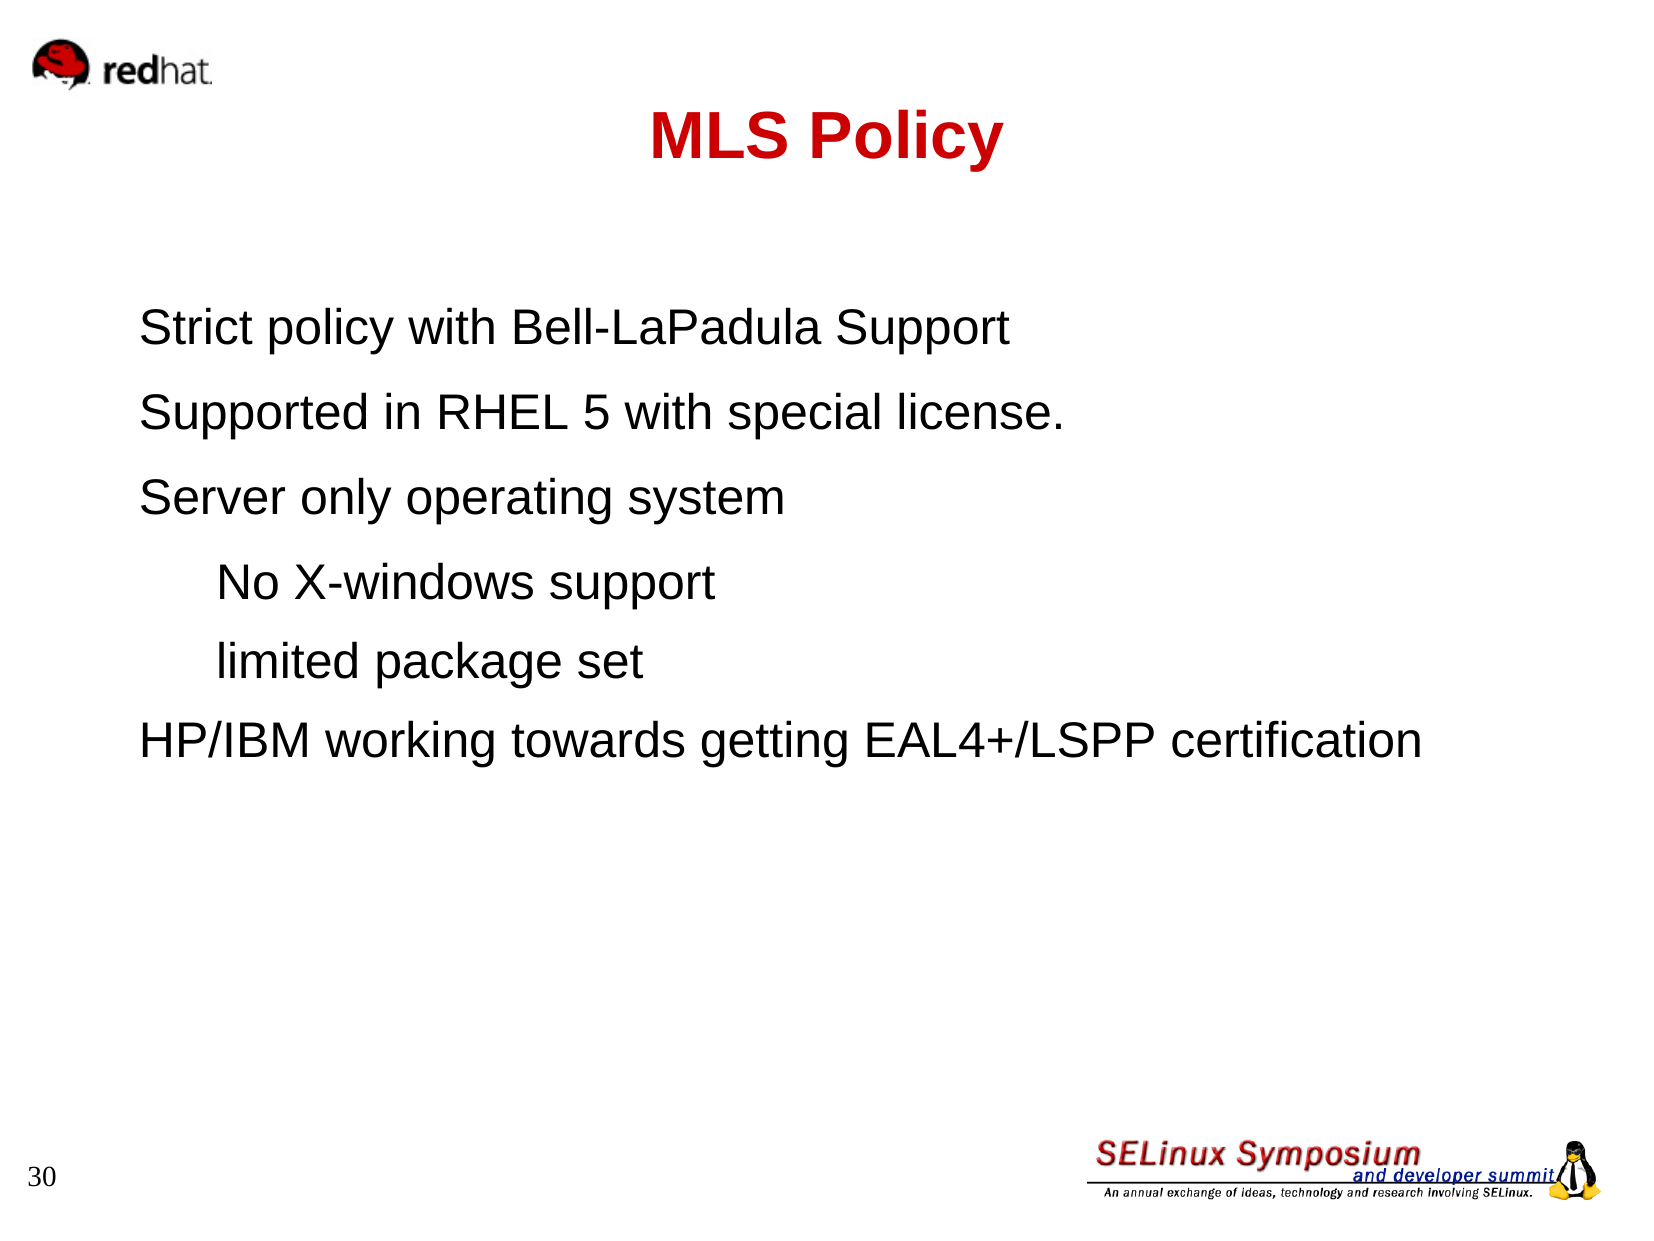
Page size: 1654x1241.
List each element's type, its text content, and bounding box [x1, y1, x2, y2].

title MLS Policy [121, 55, 1534, 214]
list Strict policy with Bell-LaPadula Support Supported in RHEL 5 with special license. Server only operating system No X-windows support limited package set HP/IBM working towards getting EAL4+/LSPP certification [121, 214, 1534, 1088]
picture [31, 37, 212, 98]
picture [1087, 1135, 1613, 1200]
